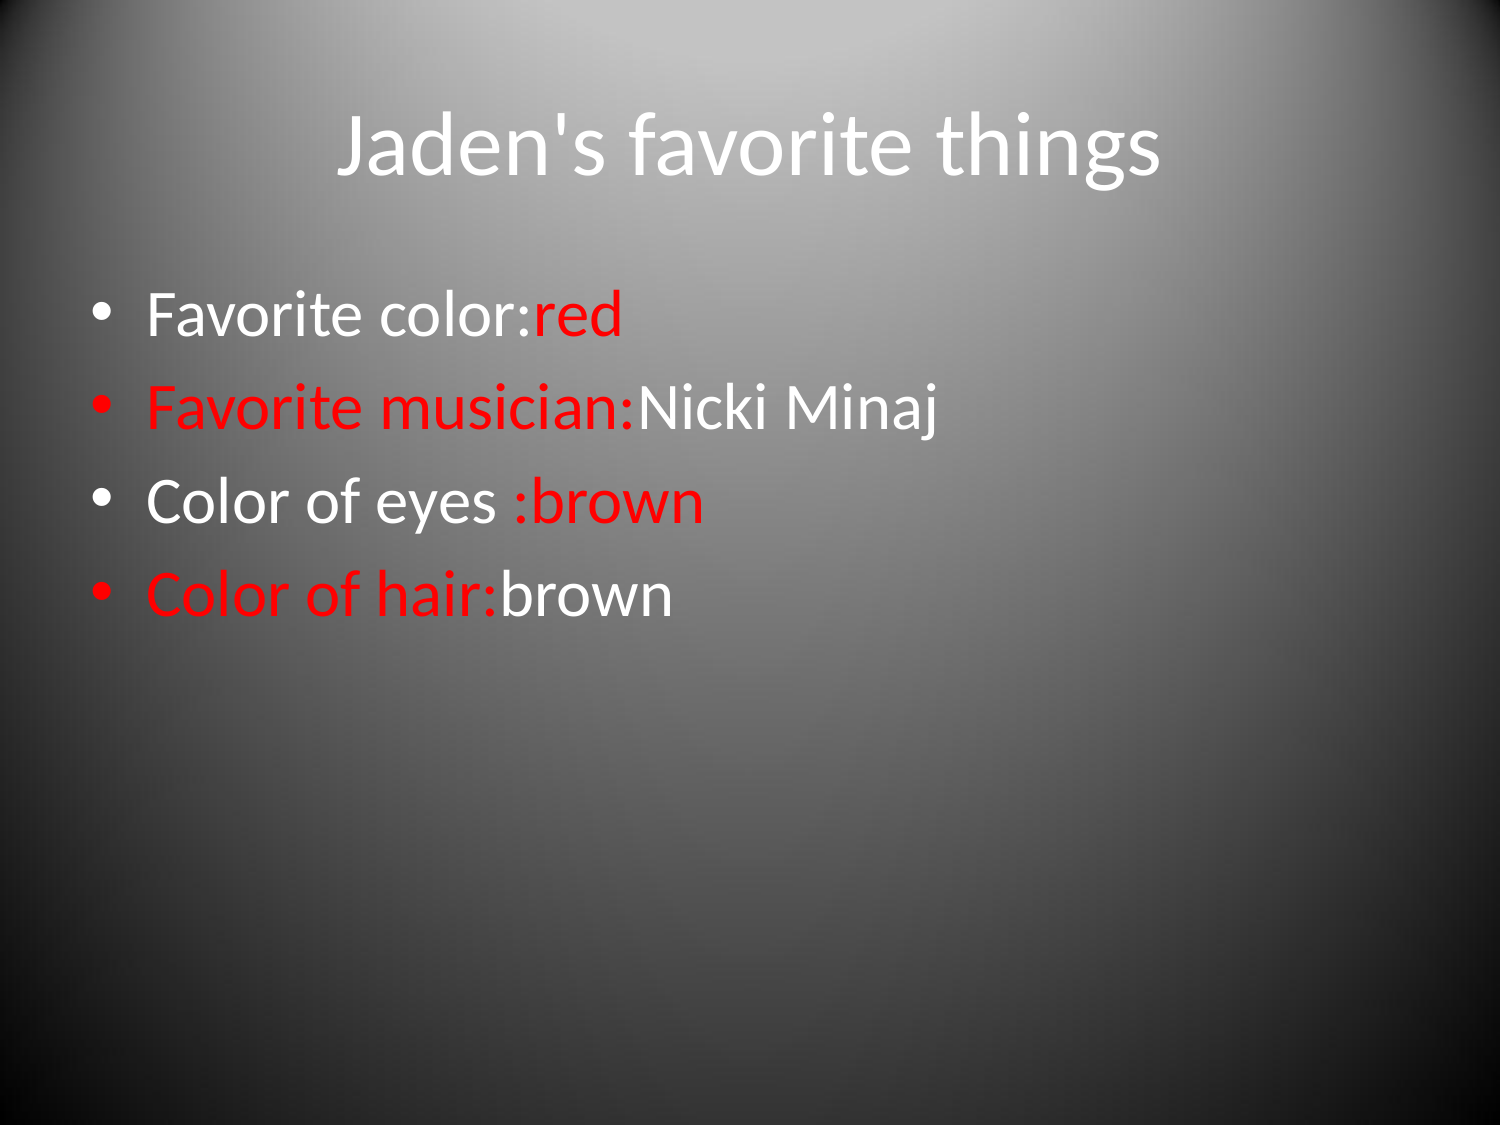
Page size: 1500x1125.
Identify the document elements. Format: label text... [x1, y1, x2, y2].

list Favorite color:red Favorite musician:Nicki Minaj Color of eyes :brown Color of hair:brown [75, 262, 1425, 1005]
picture [0, 0, 1500, 1125]
title Jaden's favorite things [75, 45, 1425, 233]
